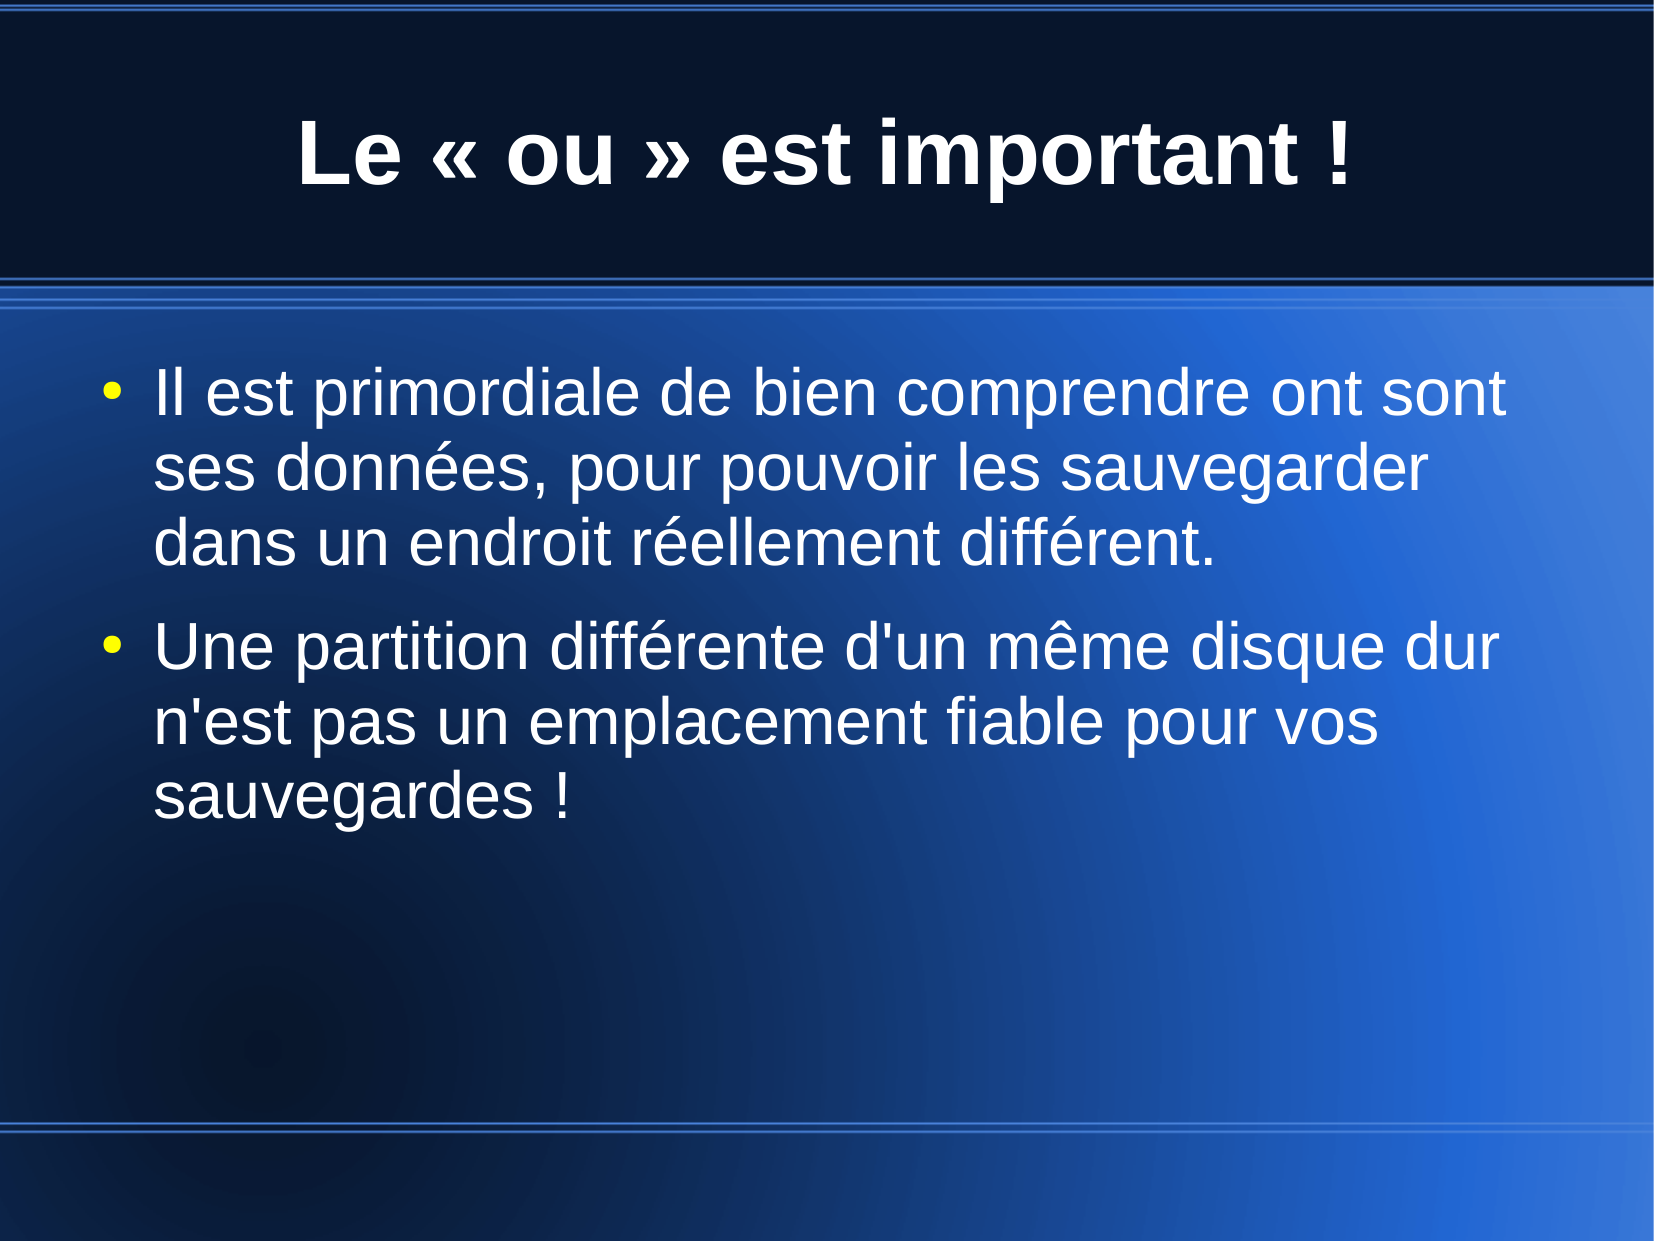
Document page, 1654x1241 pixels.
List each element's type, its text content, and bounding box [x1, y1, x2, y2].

list Il est primordiale de bien comprendre ont sont ses données, pour pouvoir les sauvegarder dans un endroit réellement différent. Une partition différente d'un même disque dur n'est pas un emplacement fiable pour vos sauvegardes ! [82, 355, 1571, 1174]
title Le « ou » est important ! [82, 49, 1571, 257]
picture [0, 0, 1654, 1241]
